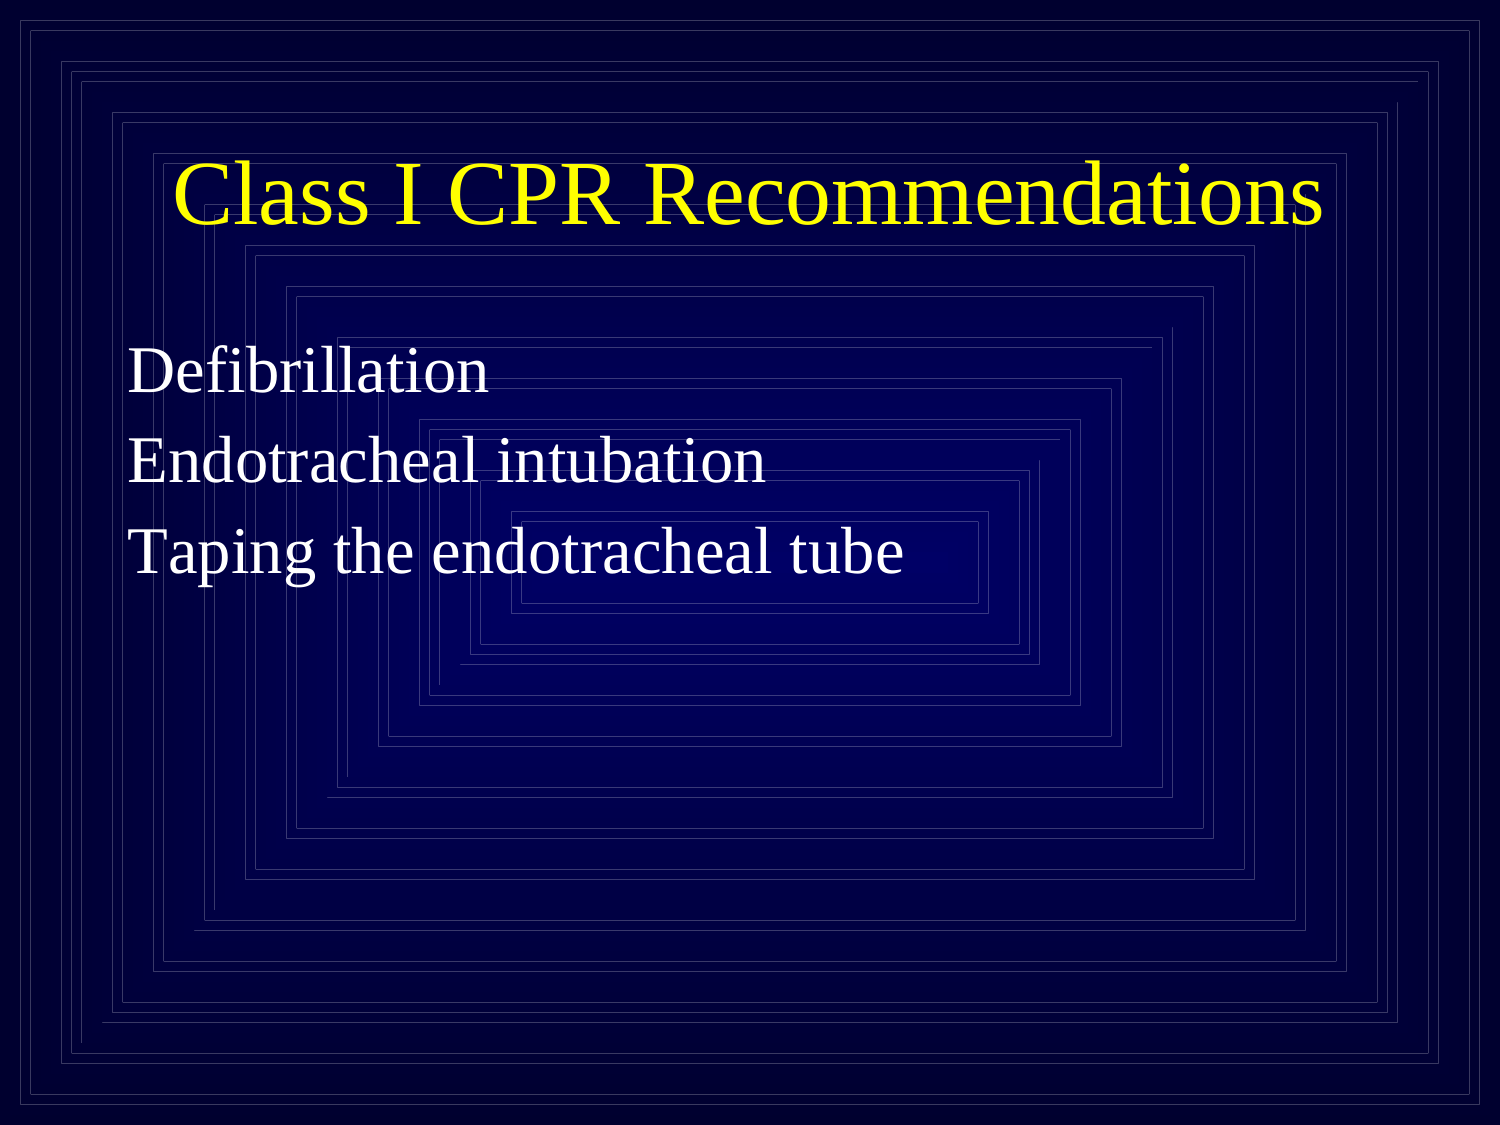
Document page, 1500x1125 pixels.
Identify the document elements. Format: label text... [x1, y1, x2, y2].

list Defibrillation Endotracheal intubation Taping the endotracheal tube [112, 324, 1388, 1001]
title Class I CPR Recommendations [112, 76, 1388, 312]
